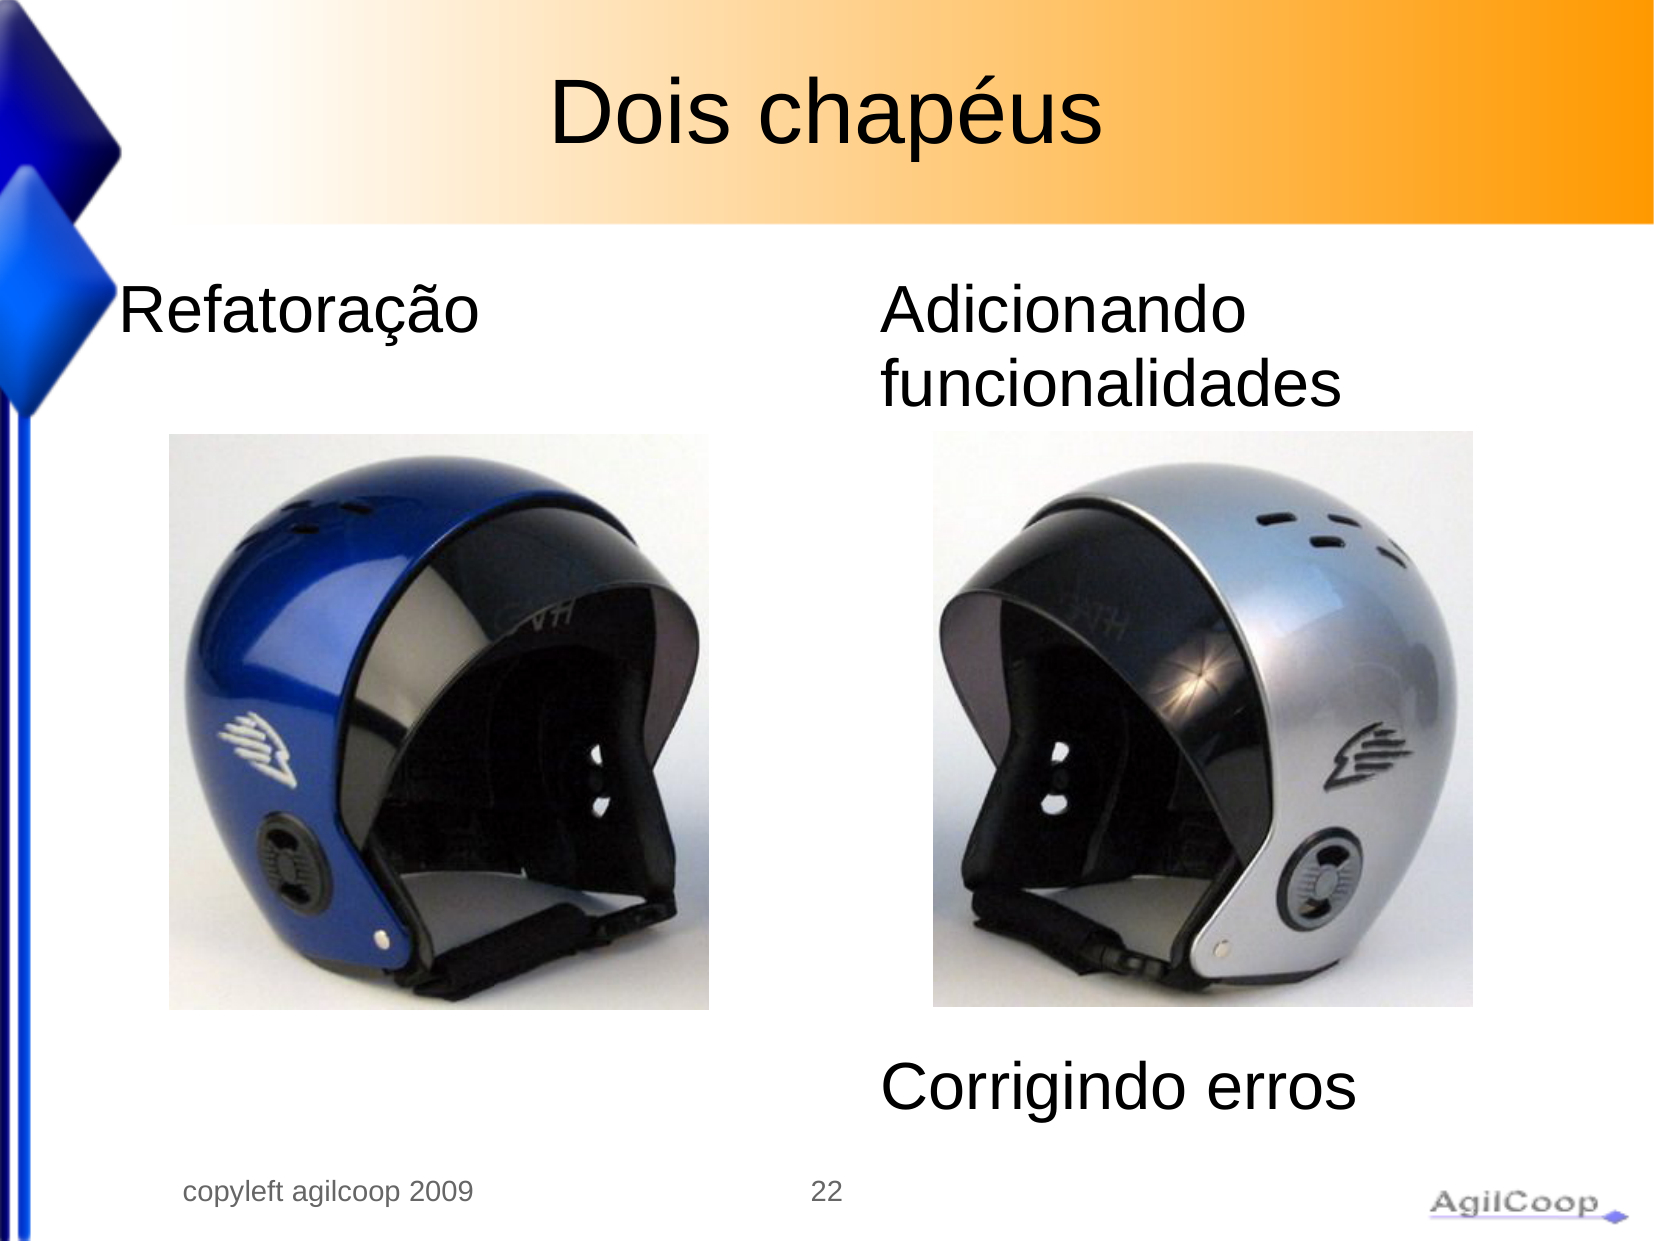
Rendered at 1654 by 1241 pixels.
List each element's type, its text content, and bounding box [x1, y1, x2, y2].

picture [0, 0, 1654, 1241]
title Dois chapéus [82, 8, 1571, 216]
list Refatoração [118, 271, 845, 1123]
list Adicionando funcionalidades Corrigindo erros [880, 271, 1607, 1124]
